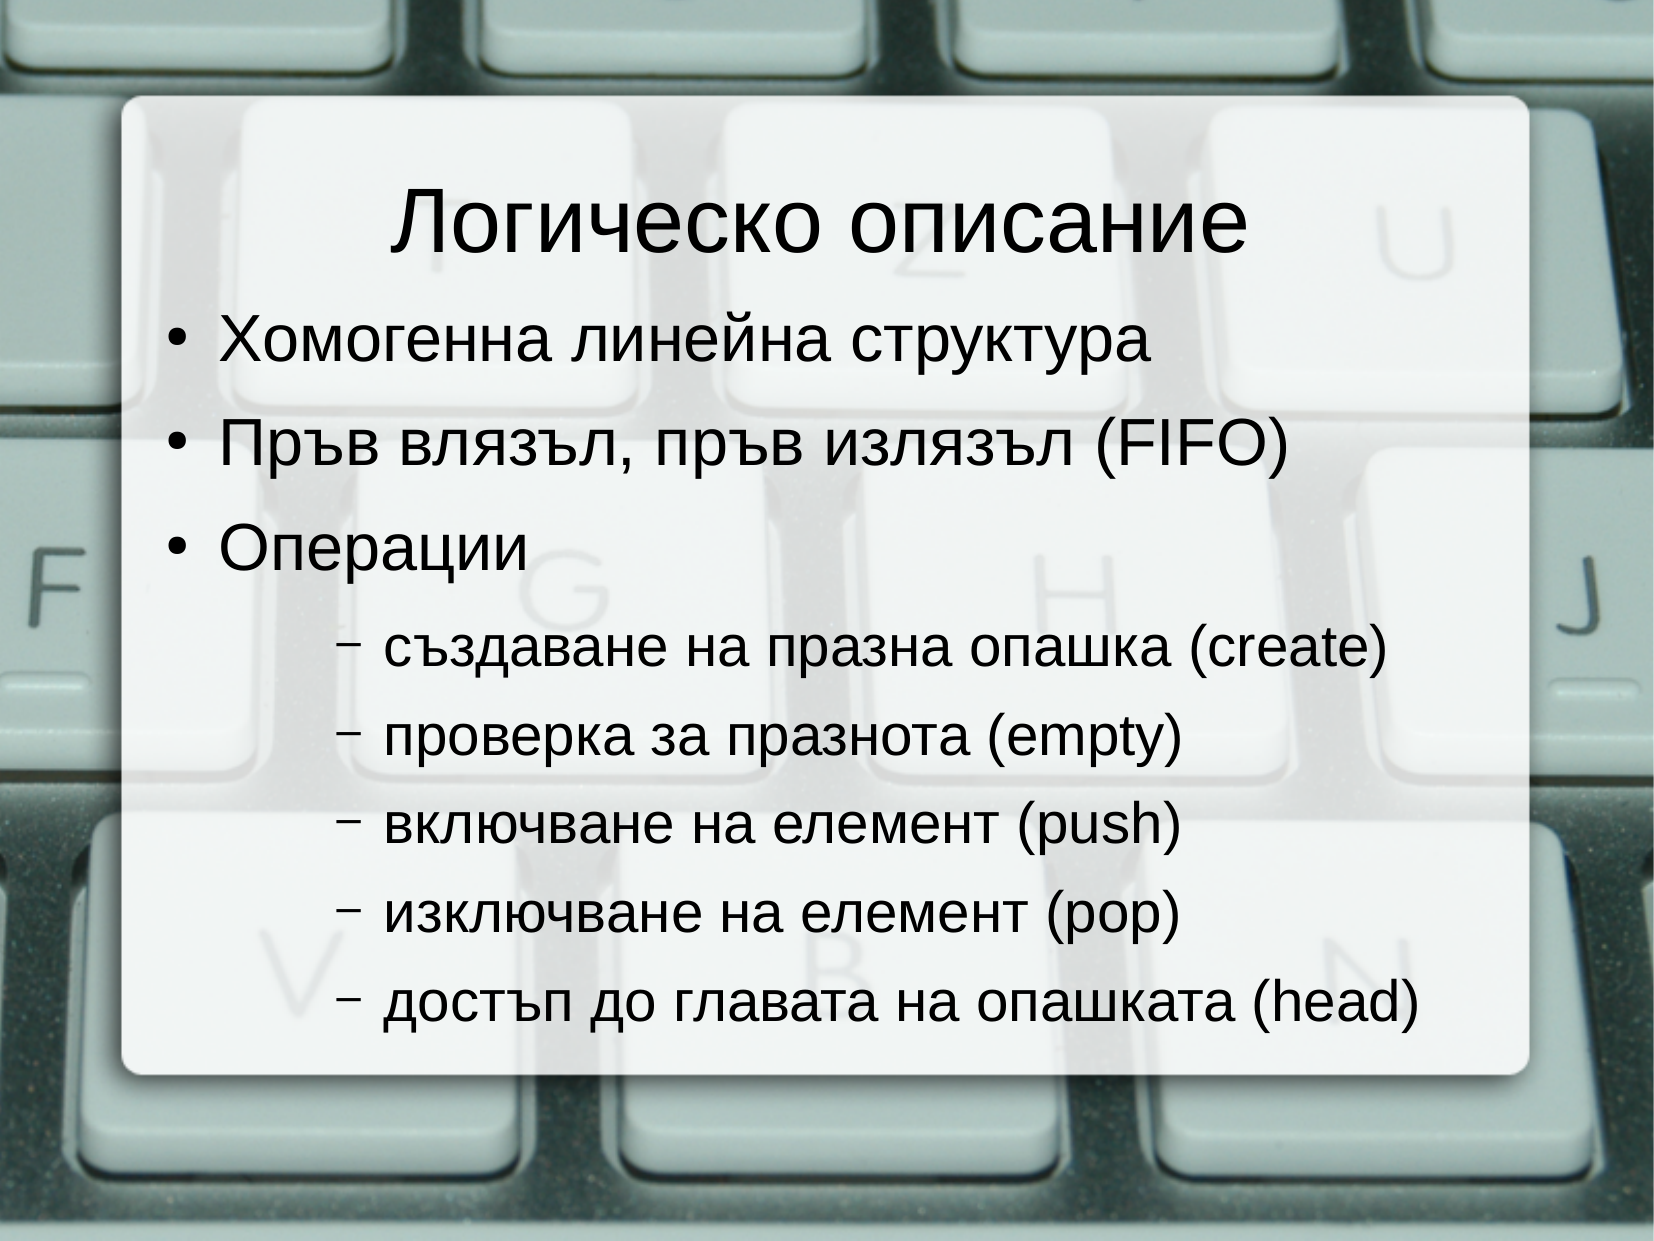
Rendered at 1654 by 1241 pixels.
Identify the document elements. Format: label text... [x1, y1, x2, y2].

picture [0, 0, 1654, 1241]
list Хомогенна линейна структура Пръв влязъл, пръв излязъл (FIFO) Операции създаване на празна опашка (create) проверка за празнота (empty) включване на елемент (push) изключване на елемент (pop) достъп до главата на опашката (head) [147, 301, 1506, 1034]
title Логическо описание [135, 117, 1506, 325]
